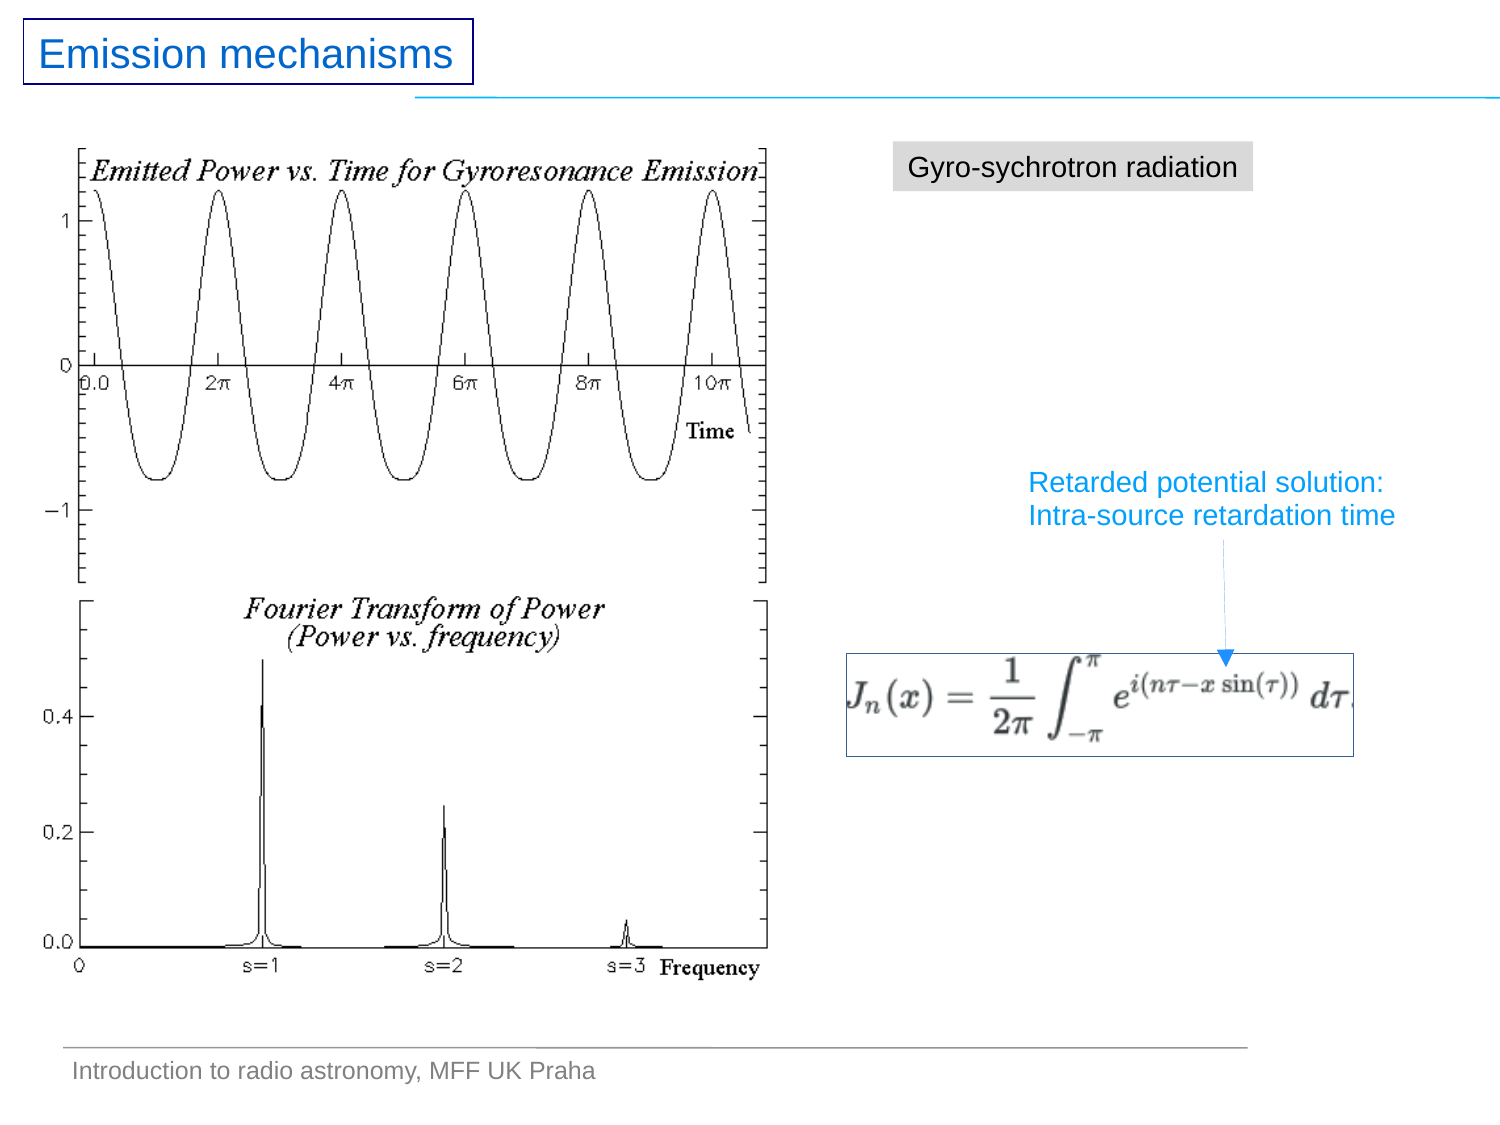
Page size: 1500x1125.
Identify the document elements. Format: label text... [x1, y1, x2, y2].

picture [846, 653, 1354, 757]
picture [23, 148, 785, 1000]
text_box Emission mechanisms [23, 18, 473, 85]
text_box Gyro-sychrotron radiation [892, 141, 1254, 192]
text_box Retarded potential solution: Intra-source retardation time [1013, 459, 1446, 540]
